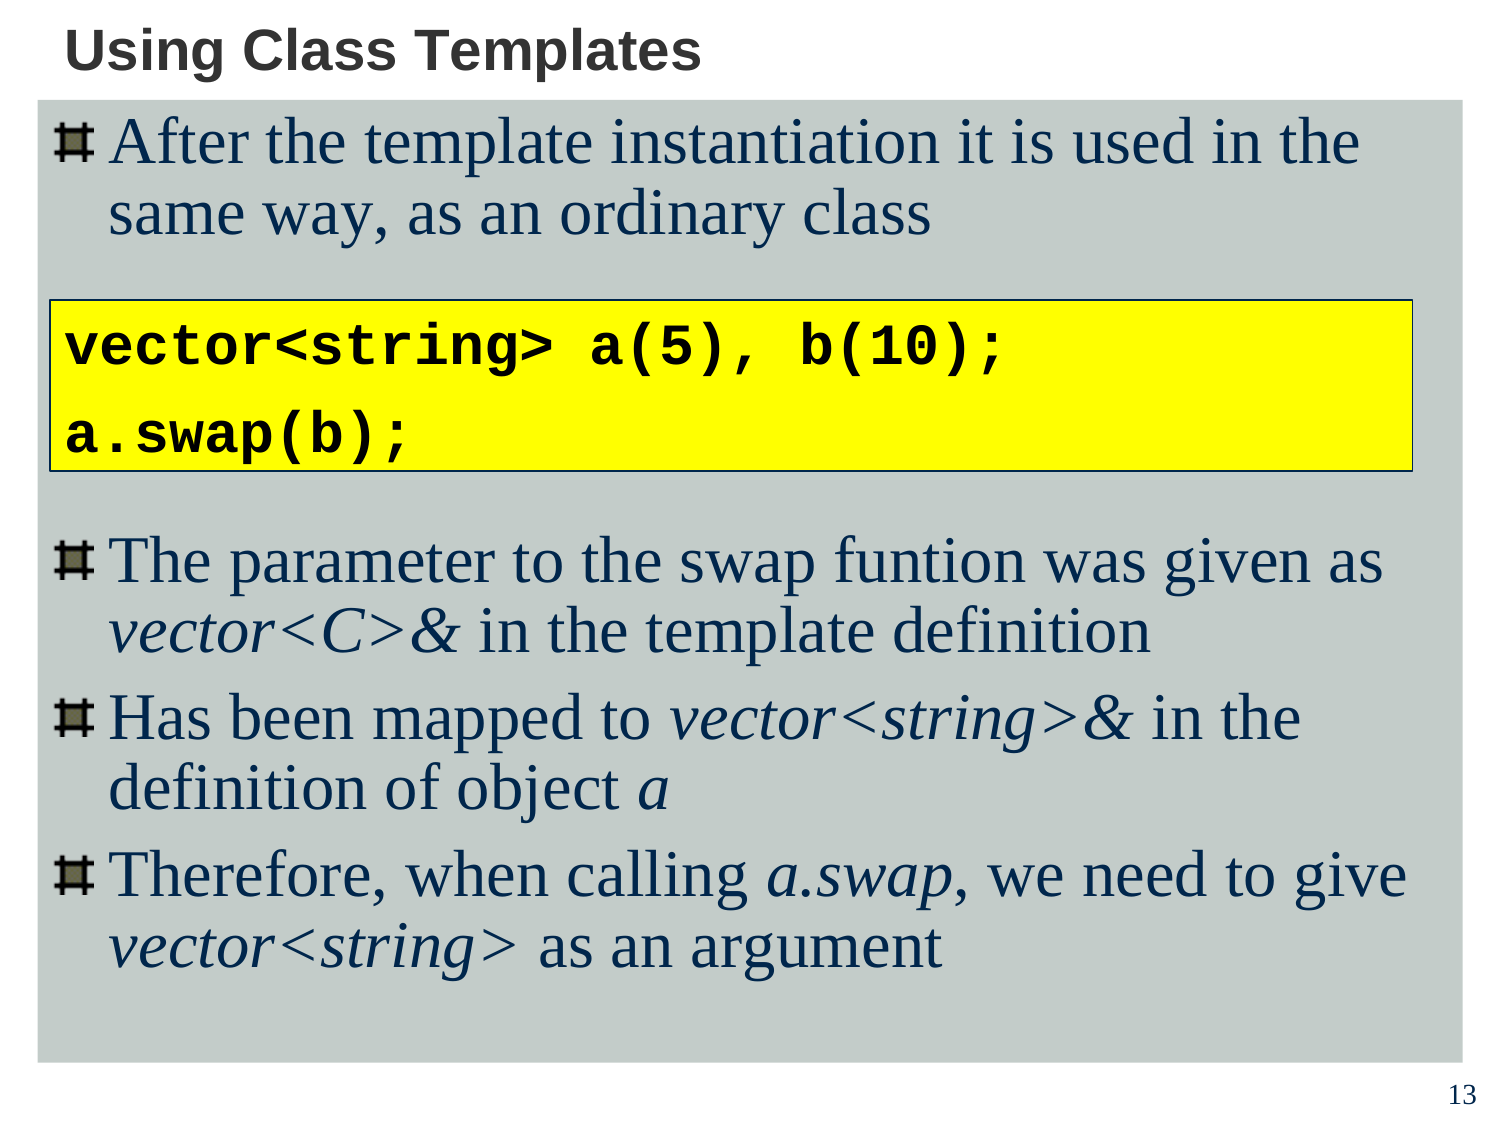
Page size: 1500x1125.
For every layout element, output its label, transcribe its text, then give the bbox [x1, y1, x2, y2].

title Using Class Templates [50, 0, 1450, 91]
text_box vector<string> a(5), b(10); a.swap(b); [50, 299, 1413, 471]
list After the template instantiation it is used in the same way, as an ordinary class The parameter to the swap funtion was given as vector<C>& in the template definition Has been mapped to vector<string>& in the definition of object a Therefore, when calling a.swap, we need to give vector<string> as an argument [37, 99, 1463, 1063]
